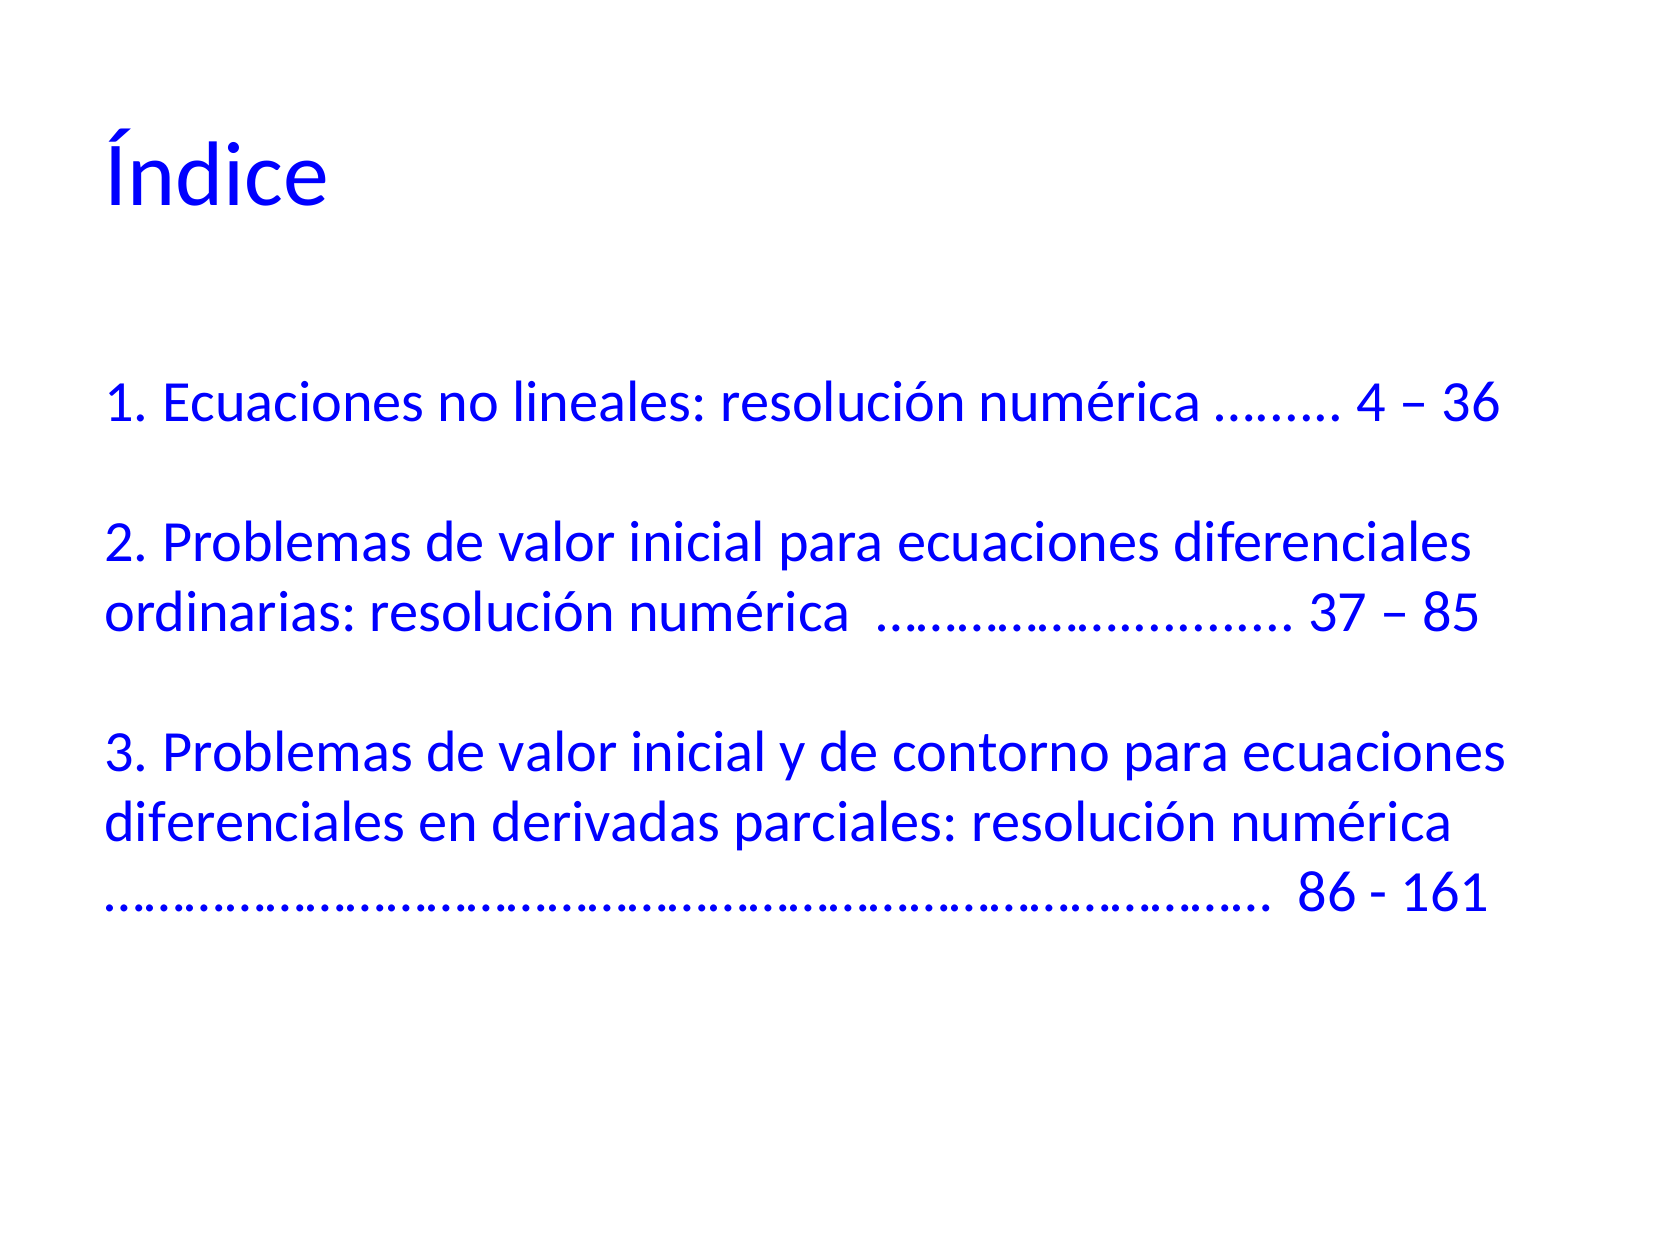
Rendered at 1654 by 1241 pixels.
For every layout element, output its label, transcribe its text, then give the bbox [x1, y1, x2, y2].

text_box Índice 1. Ecuaciones no lineales: resolución numérica …...... 4 – 36 2. Problemas de valor inicial para ecuaciones diferenciales ordinarias: resolución numérica ………………............ 37 – 85 3. Problemas de valor inicial y de contorno para ecuaciones diferenciales en derivadas parciales: resolución numérica …………………………………………………………………………… 86 - 161 [89, 106, 1590, 1056]
